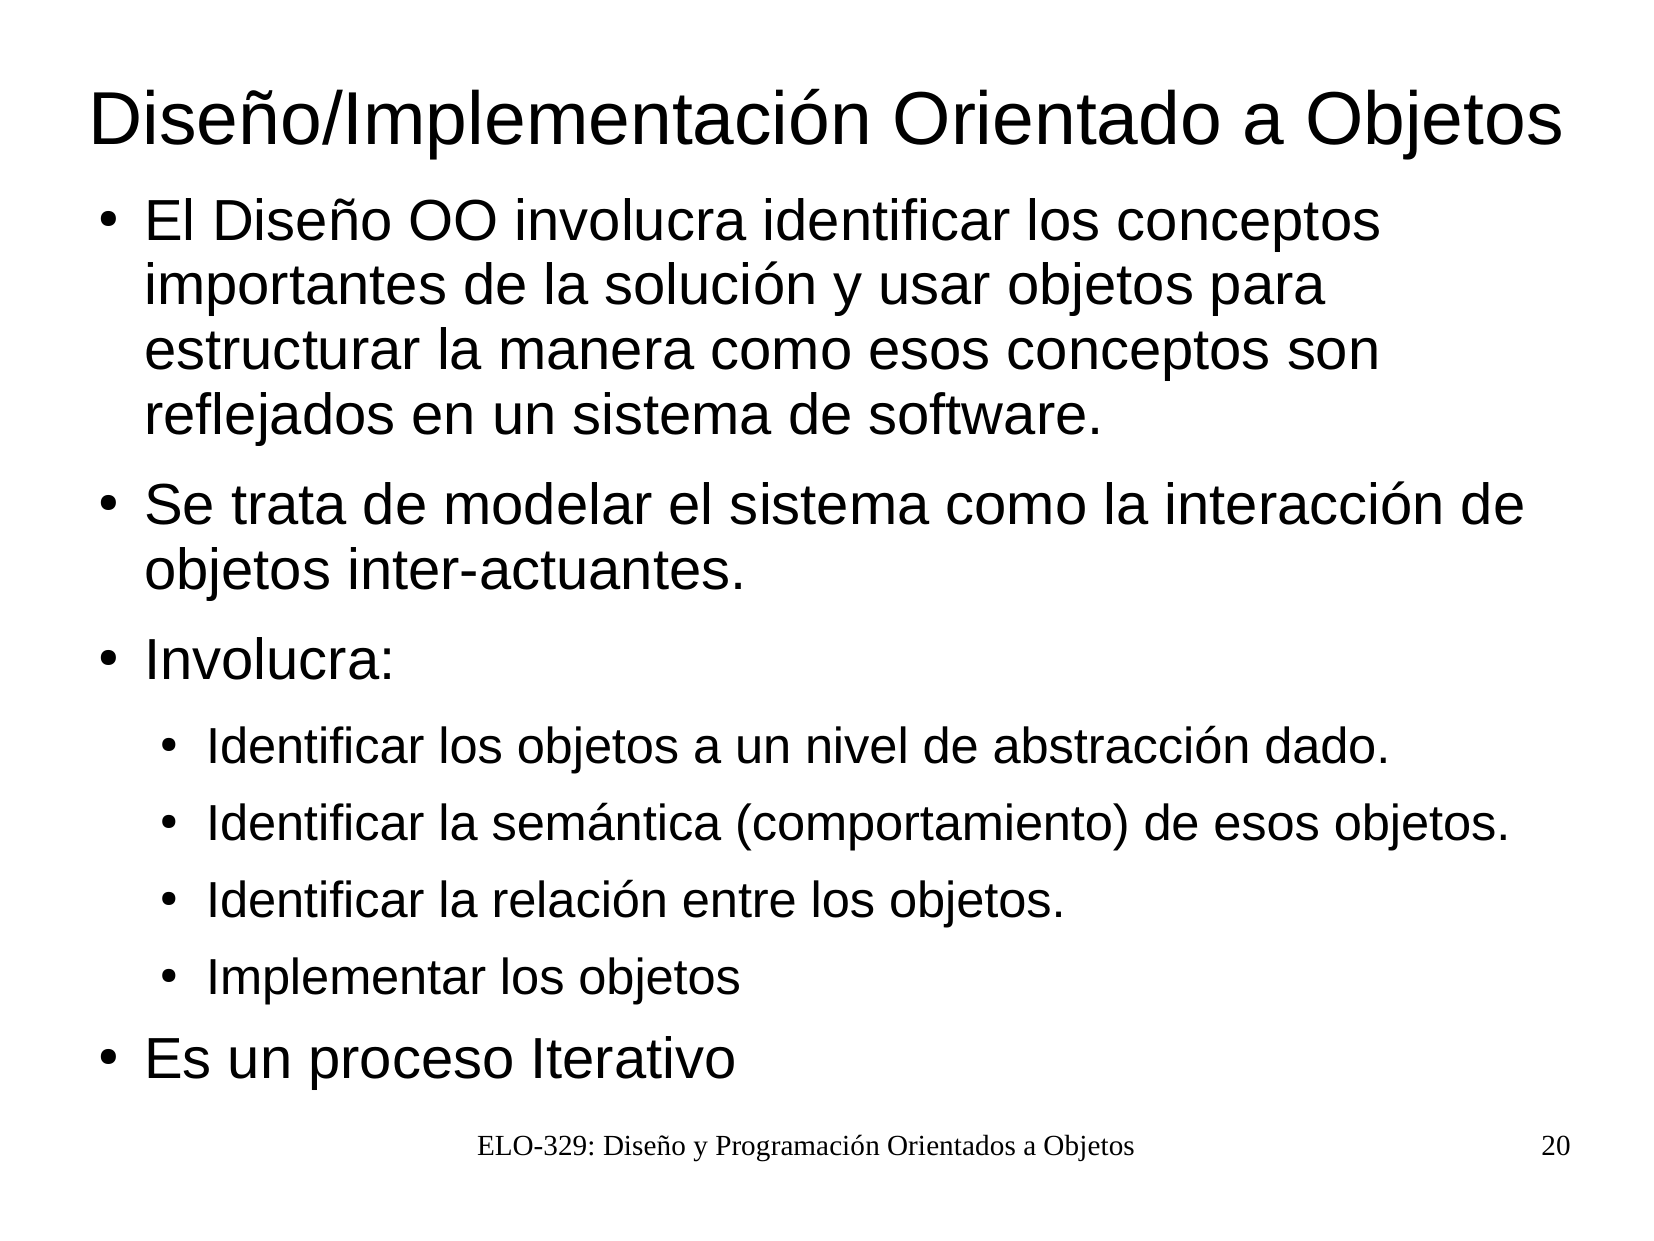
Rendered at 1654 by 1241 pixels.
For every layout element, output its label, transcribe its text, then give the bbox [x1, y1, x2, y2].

title Diseño/Implementación Orientado a Objetos [82, 56, 1571, 181]
list El Diseño OO involucra identificar los conceptos importantes de la solución y usar objetos para estructurar la manera como esos conceptos son reflejados en un sistema de software. Se trata de modelar el sistema como la interacción de objetos inter-actuantes. Involucra: Identificar los objetos a un nivel de abstracción dado. Identificar la semántica (comportamiento) de esos objetos. Identificar la relación entre los objetos. Implementar los objetos Es un proceso Iterativo [82, 187, 1571, 1109]
